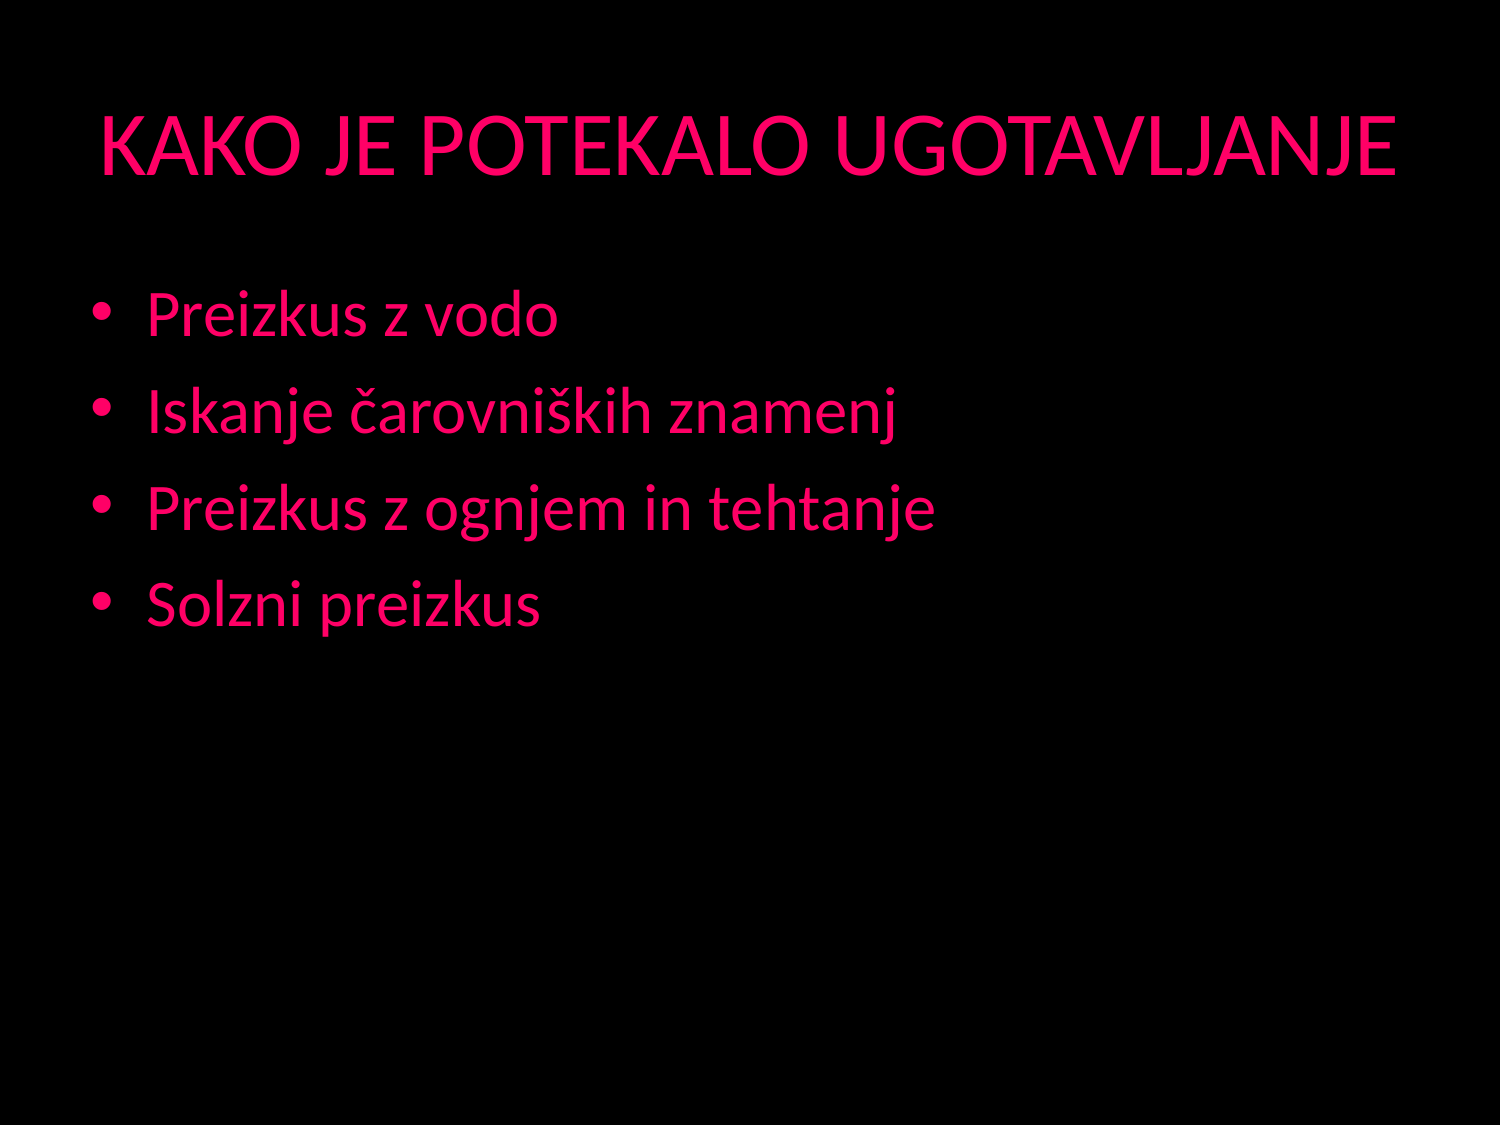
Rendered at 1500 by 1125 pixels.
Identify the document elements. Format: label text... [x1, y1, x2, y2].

list Preizkus z vodo Iskanje čarovniških znamenj Preizkus z ognjem in tehtanje Solzni preizkus [75, 262, 1425, 1005]
title KAKO JE POTEKALO UGOTAVLJANJE [75, 45, 1425, 233]
